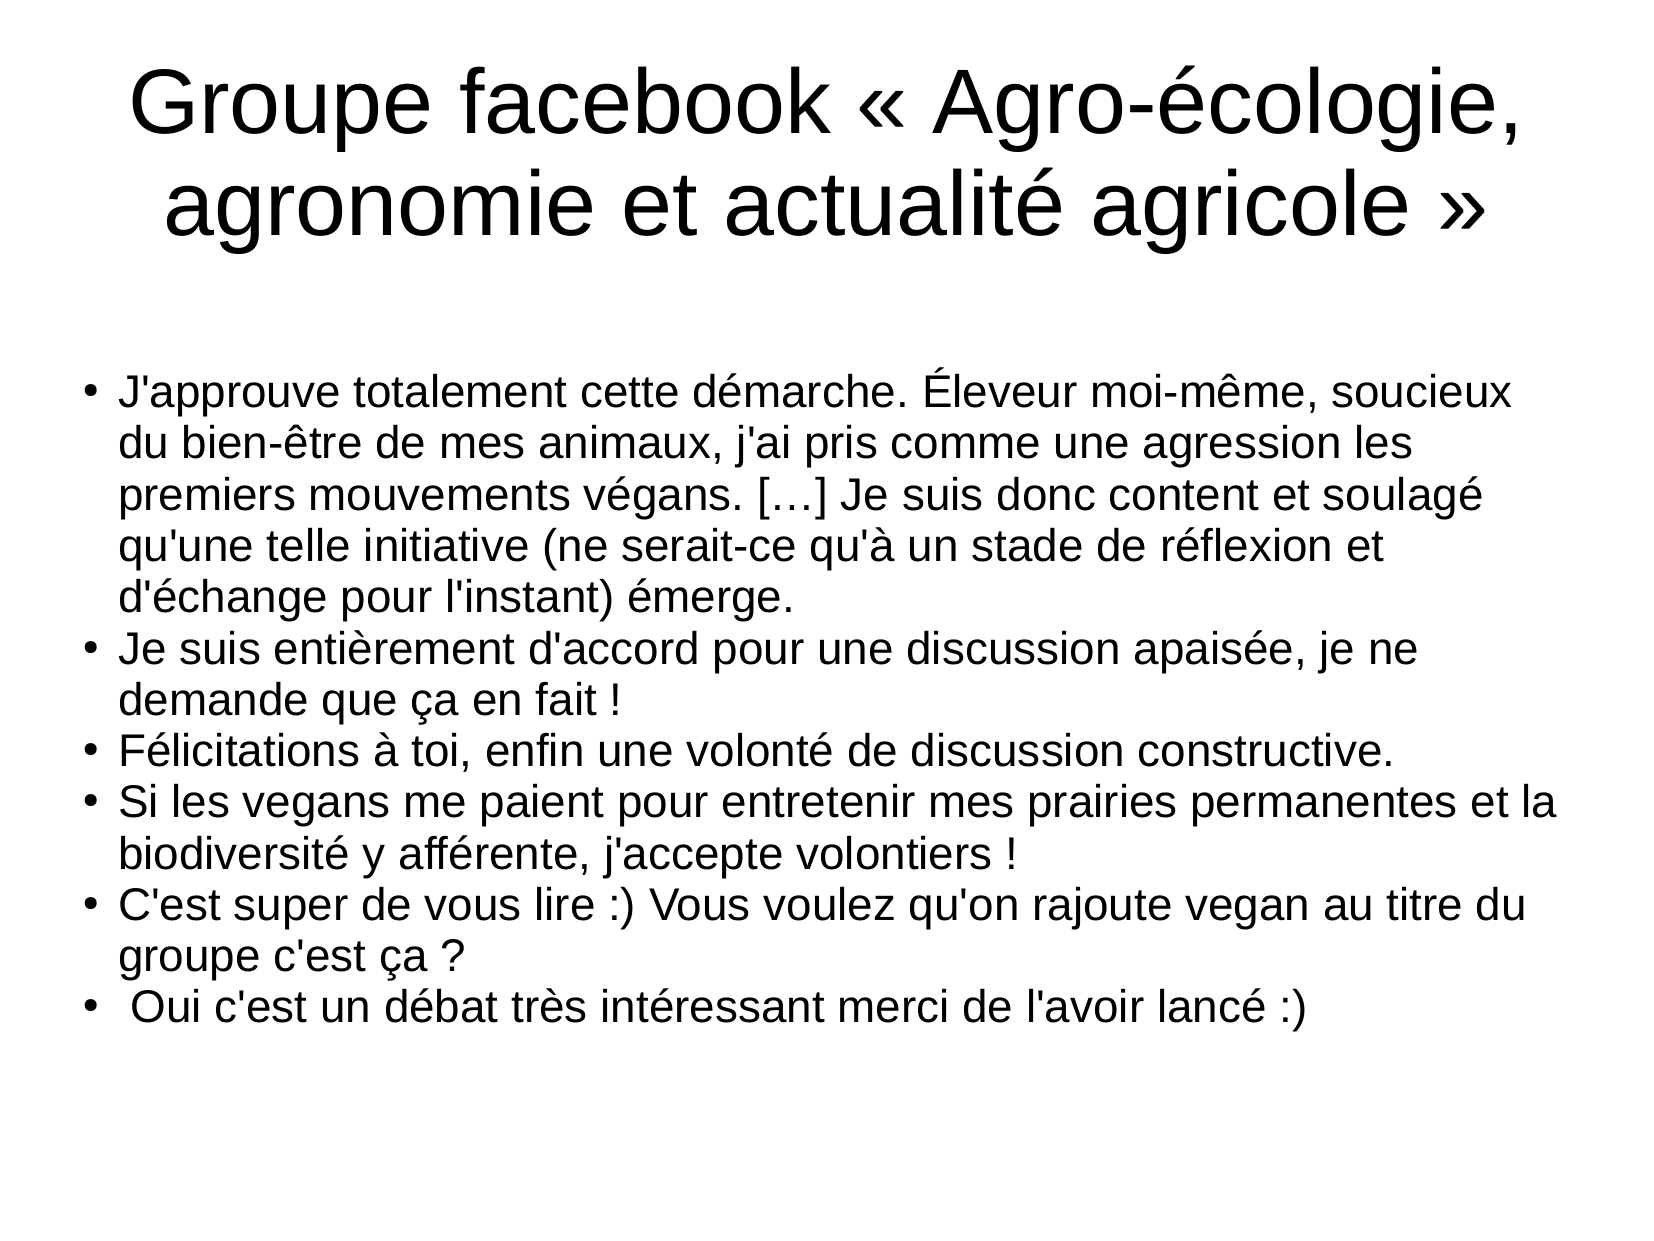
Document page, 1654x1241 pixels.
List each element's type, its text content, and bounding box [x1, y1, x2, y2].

title Groupe facebook « Agro-écologie, agronomie et actualité agricole » [82, 49, 1571, 257]
subtitle J'approuve totalement cette démarche. Éleveur moi-même, soucieux du bien-être de mes animaux, j'ai pris comme une agression les premiers mouvements végans. […] Je suis donc content et soulagé qu'une telle initiative (ne serait-ce qu'à un stade de réflexion et d'échange pour l'instant) émerge. Je suis entièrement d'accord pour une discussion apaisée, je ne demande que ça en fait ! Félicitations à toi, enfin une volonté de discussion constructive. Si les vegans me paient pour entretenir mes prairies permanentes et la biodiversité y afférente, j'accepte volontiers ! C'est super de vous lire :) Vous voulez qu'on rajoute vegan au titre du groupe c'est ça ? Oui c'est un débat très intéressant merci de l'avoir lancé :) [82, 290, 1571, 1109]
